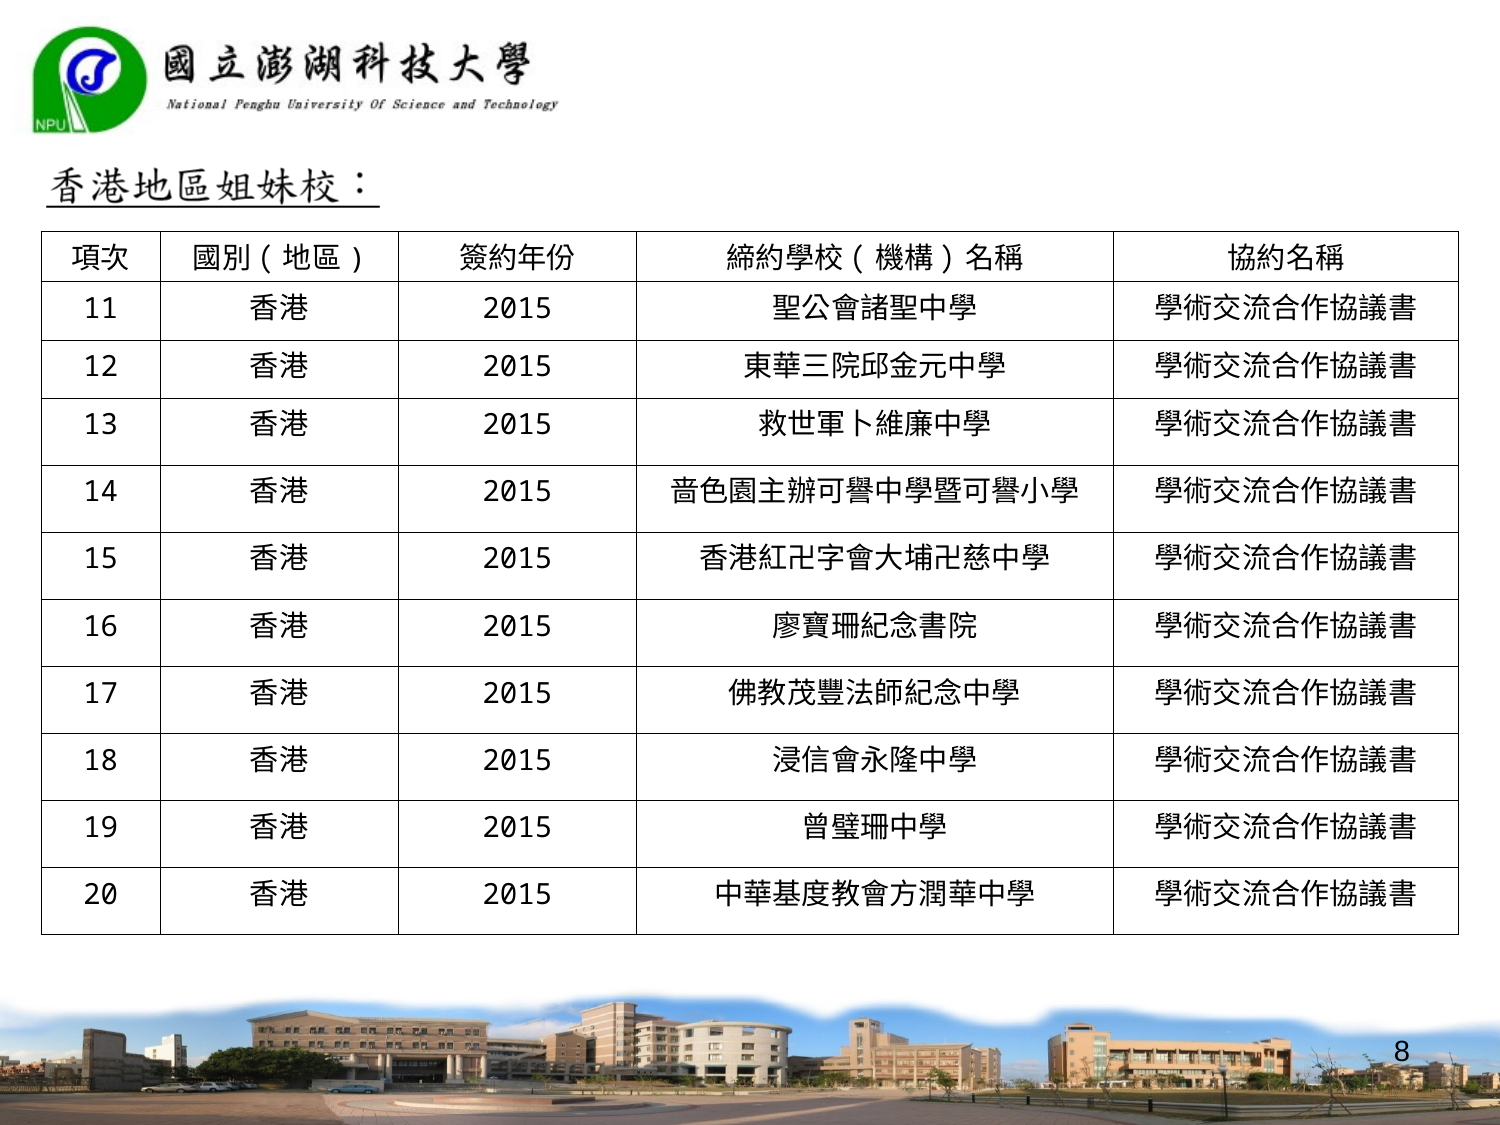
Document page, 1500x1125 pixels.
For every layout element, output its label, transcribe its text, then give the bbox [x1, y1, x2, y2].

picture [0, 0, 1500, 1125]
table_cell 18 [42, 734, 160, 800]
table_cell 曾璧珊中學 [637, 801, 1113, 867]
table_cell 2015 [399, 667, 636, 733]
table_cell 2015 [399, 282, 636, 340]
table_cell 香港紅卍字會大埔卍慈中學 [637, 533, 1113, 599]
table_cell 香港 [161, 667, 398, 733]
table_cell 學術交流合作協議書 [1114, 600, 1458, 666]
table_cell 香港 [161, 282, 398, 340]
table_cell 學術交流合作協議書 [1114, 801, 1458, 867]
table_header 協約名稱 [1114, 232, 1458, 281]
table_header 簽約年份 [399, 232, 636, 281]
table_cell 14 [42, 466, 160, 532]
table_cell 學術交流合作協議書 [1114, 466, 1458, 532]
table_cell 16 [42, 600, 160, 666]
table_cell 香港 [161, 533, 398, 599]
table_cell 學術交流合作協議書 [1114, 341, 1458, 398]
table_cell 香港 [161, 466, 398, 532]
table_header 國別(地區) [161, 232, 398, 281]
table_cell 15 [42, 533, 160, 599]
table_cell 香港 [161, 341, 398, 398]
table_cell 2015 [399, 466, 636, 532]
table_cell 浸信會永隆中學 [637, 734, 1113, 800]
table_cell 學術交流合作協議書 [1114, 667, 1458, 733]
table_cell 中華基度教會方潤華中學 [637, 868, 1113, 934]
table_cell 香港 [161, 868, 398, 934]
table_cell 13 [42, 399, 160, 465]
table_cell 2015 [399, 341, 636, 398]
table_cell 學術交流合作協議書 [1114, 282, 1458, 340]
table_cell 20 [42, 868, 160, 934]
table_cell 救世軍卜維廉中學 [637, 399, 1113, 465]
table_cell 2015 [399, 533, 636, 599]
table_header 締約學校(機構)名稱 [637, 232, 1113, 281]
table_cell 啬色園主辦可譽中學暨可譽小學 [637, 466, 1113, 532]
table_cell 17 [42, 667, 160, 733]
table_cell 2015 [399, 801, 636, 867]
table_header 項次 [42, 232, 160, 281]
table_cell 香港 [161, 600, 398, 666]
table_cell 學術交流合作協議書 [1114, 868, 1458, 934]
table_cell 佛教茂豐法師紀念中學 [637, 667, 1113, 733]
table_cell 香港 [161, 399, 398, 465]
table_cell 2015 [399, 868, 636, 934]
table_cell 香港 [161, 801, 398, 867]
table_cell 19 [42, 801, 160, 867]
table_cell 11 [42, 282, 160, 340]
table_cell 東華三院邱金元中學 [637, 341, 1113, 398]
table_cell 香港 [161, 734, 398, 800]
text_box <編號> [1074, 1024, 1426, 1103]
table_cell 學術交流合作協議書 [1114, 399, 1458, 465]
table_cell 學術交流合作協議書 [1114, 533, 1458, 599]
table_cell 學術交流合作協議書 [1114, 734, 1458, 800]
table_cell 2015 [399, 734, 636, 800]
table_cell 2015 [399, 399, 636, 465]
table_cell 2015 [399, 600, 636, 666]
table_cell 聖公會諸聖中學 [637, 282, 1113, 340]
table_cell 廖寶珊紀念書院 [637, 600, 1113, 666]
table_cell 12 [42, 341, 160, 398]
